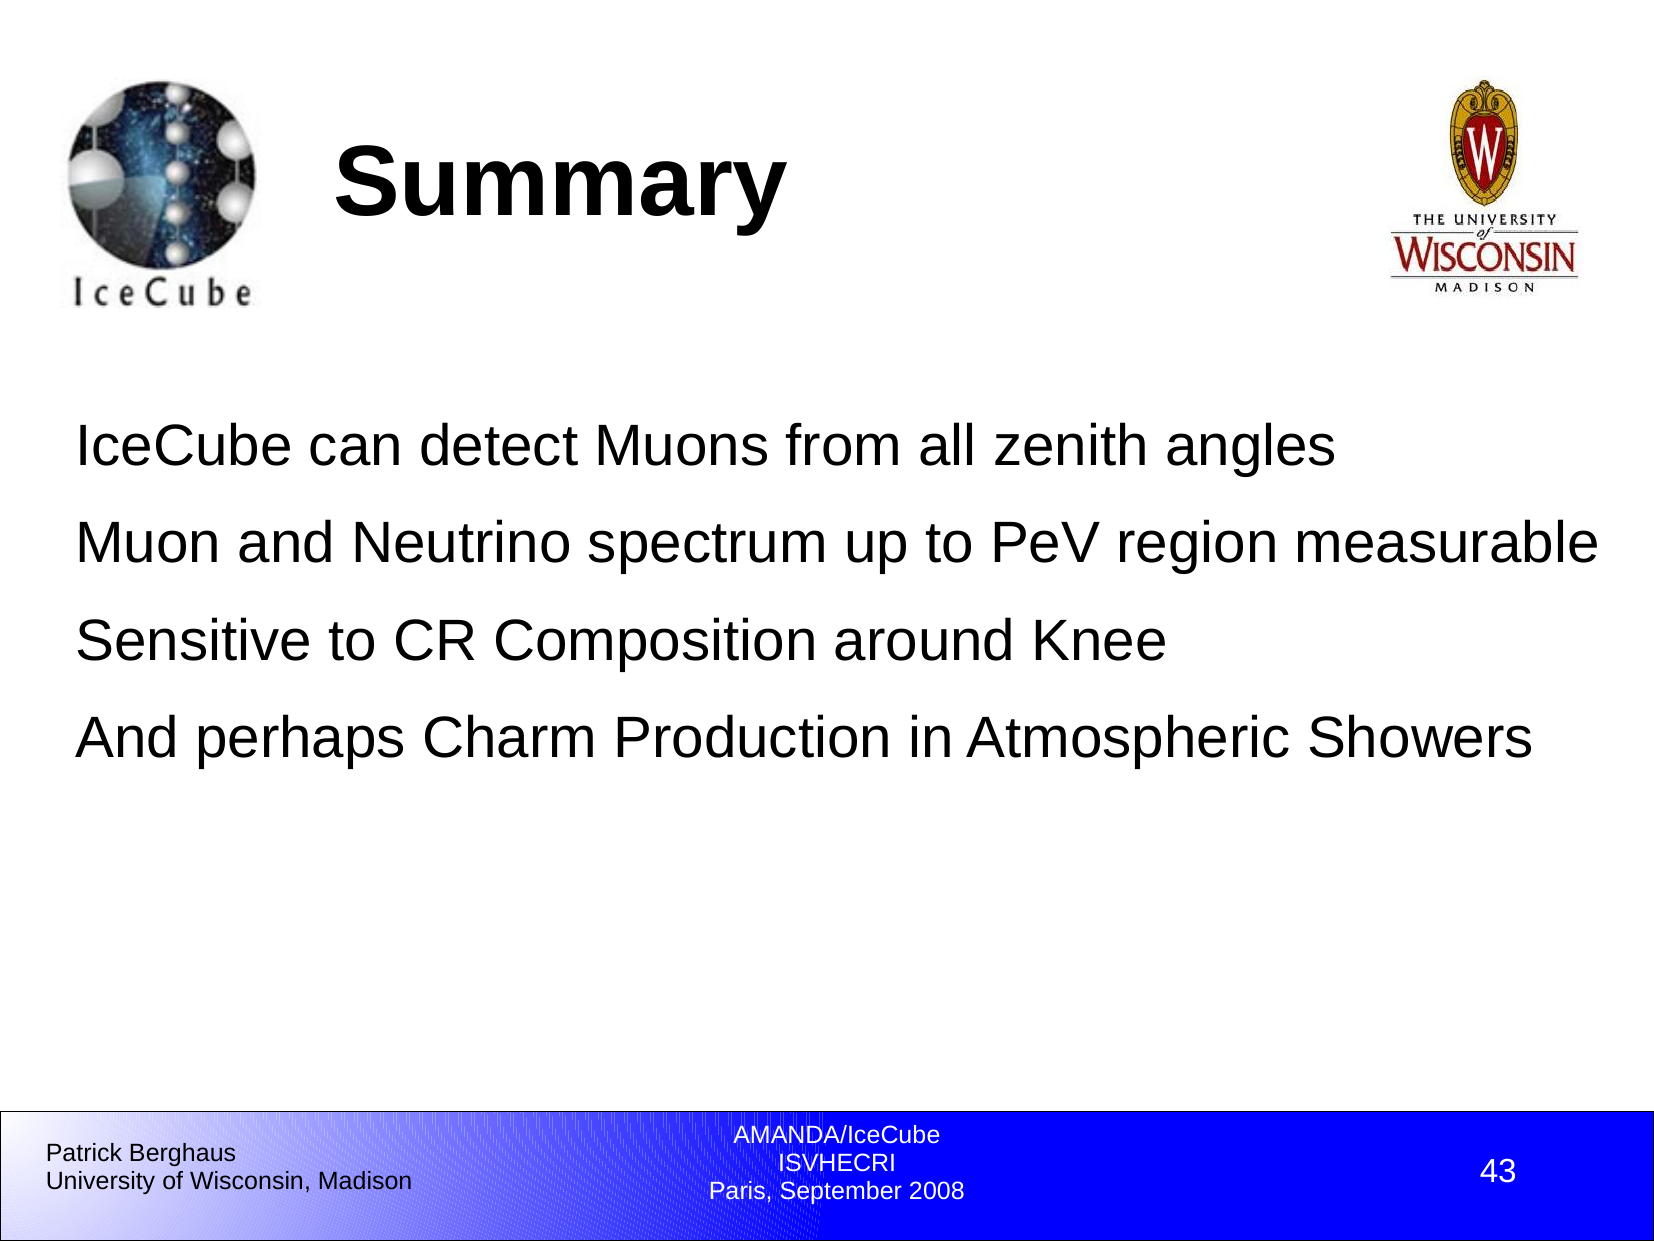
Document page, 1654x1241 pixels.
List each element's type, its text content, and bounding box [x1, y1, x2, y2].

text_box Summary [318, 117, 806, 283]
picture [1381, 76, 1585, 310]
picture [60, 78, 263, 308]
text_box IceCube can detect Muons from all zenith angles Muon and Neutrino spectrum up to PeV region measurable Sensitive to CR Composition around Knee And perhaps Charm Production in Atmospheric Showers [60, 372, 1614, 864]
